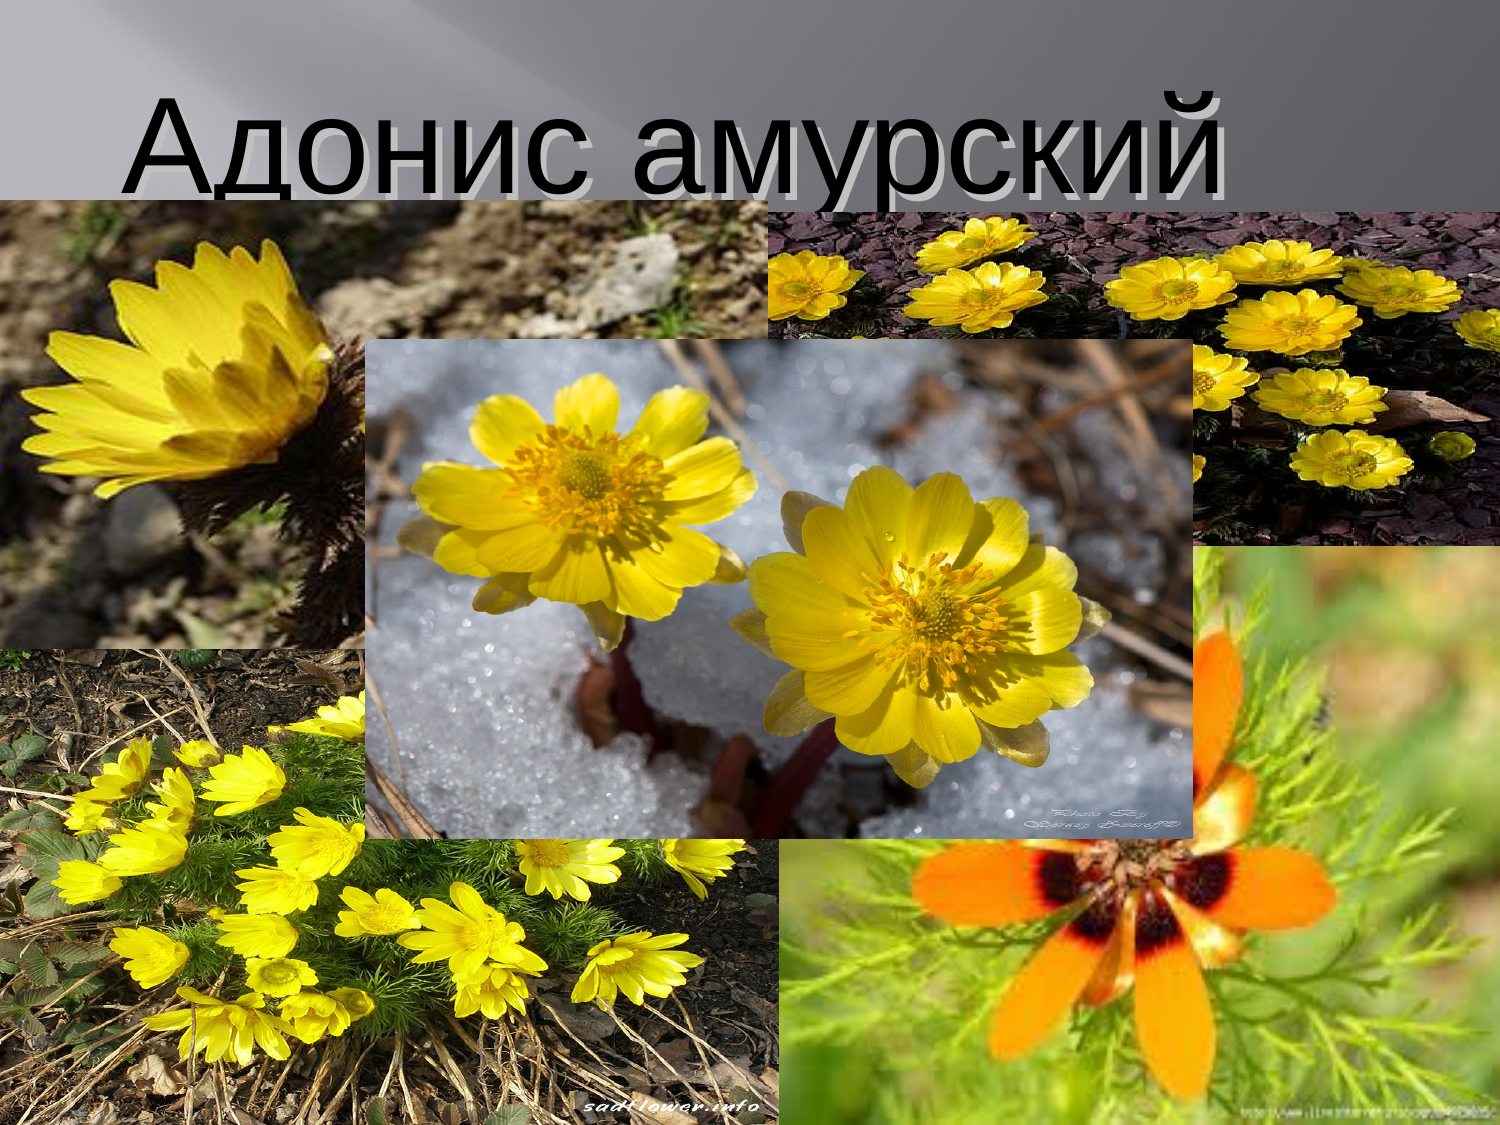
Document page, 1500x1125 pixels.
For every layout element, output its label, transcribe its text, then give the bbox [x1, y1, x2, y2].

title Адонис амурский [0, 45, 1351, 212]
picture [0, 200, 1500, 1125]
